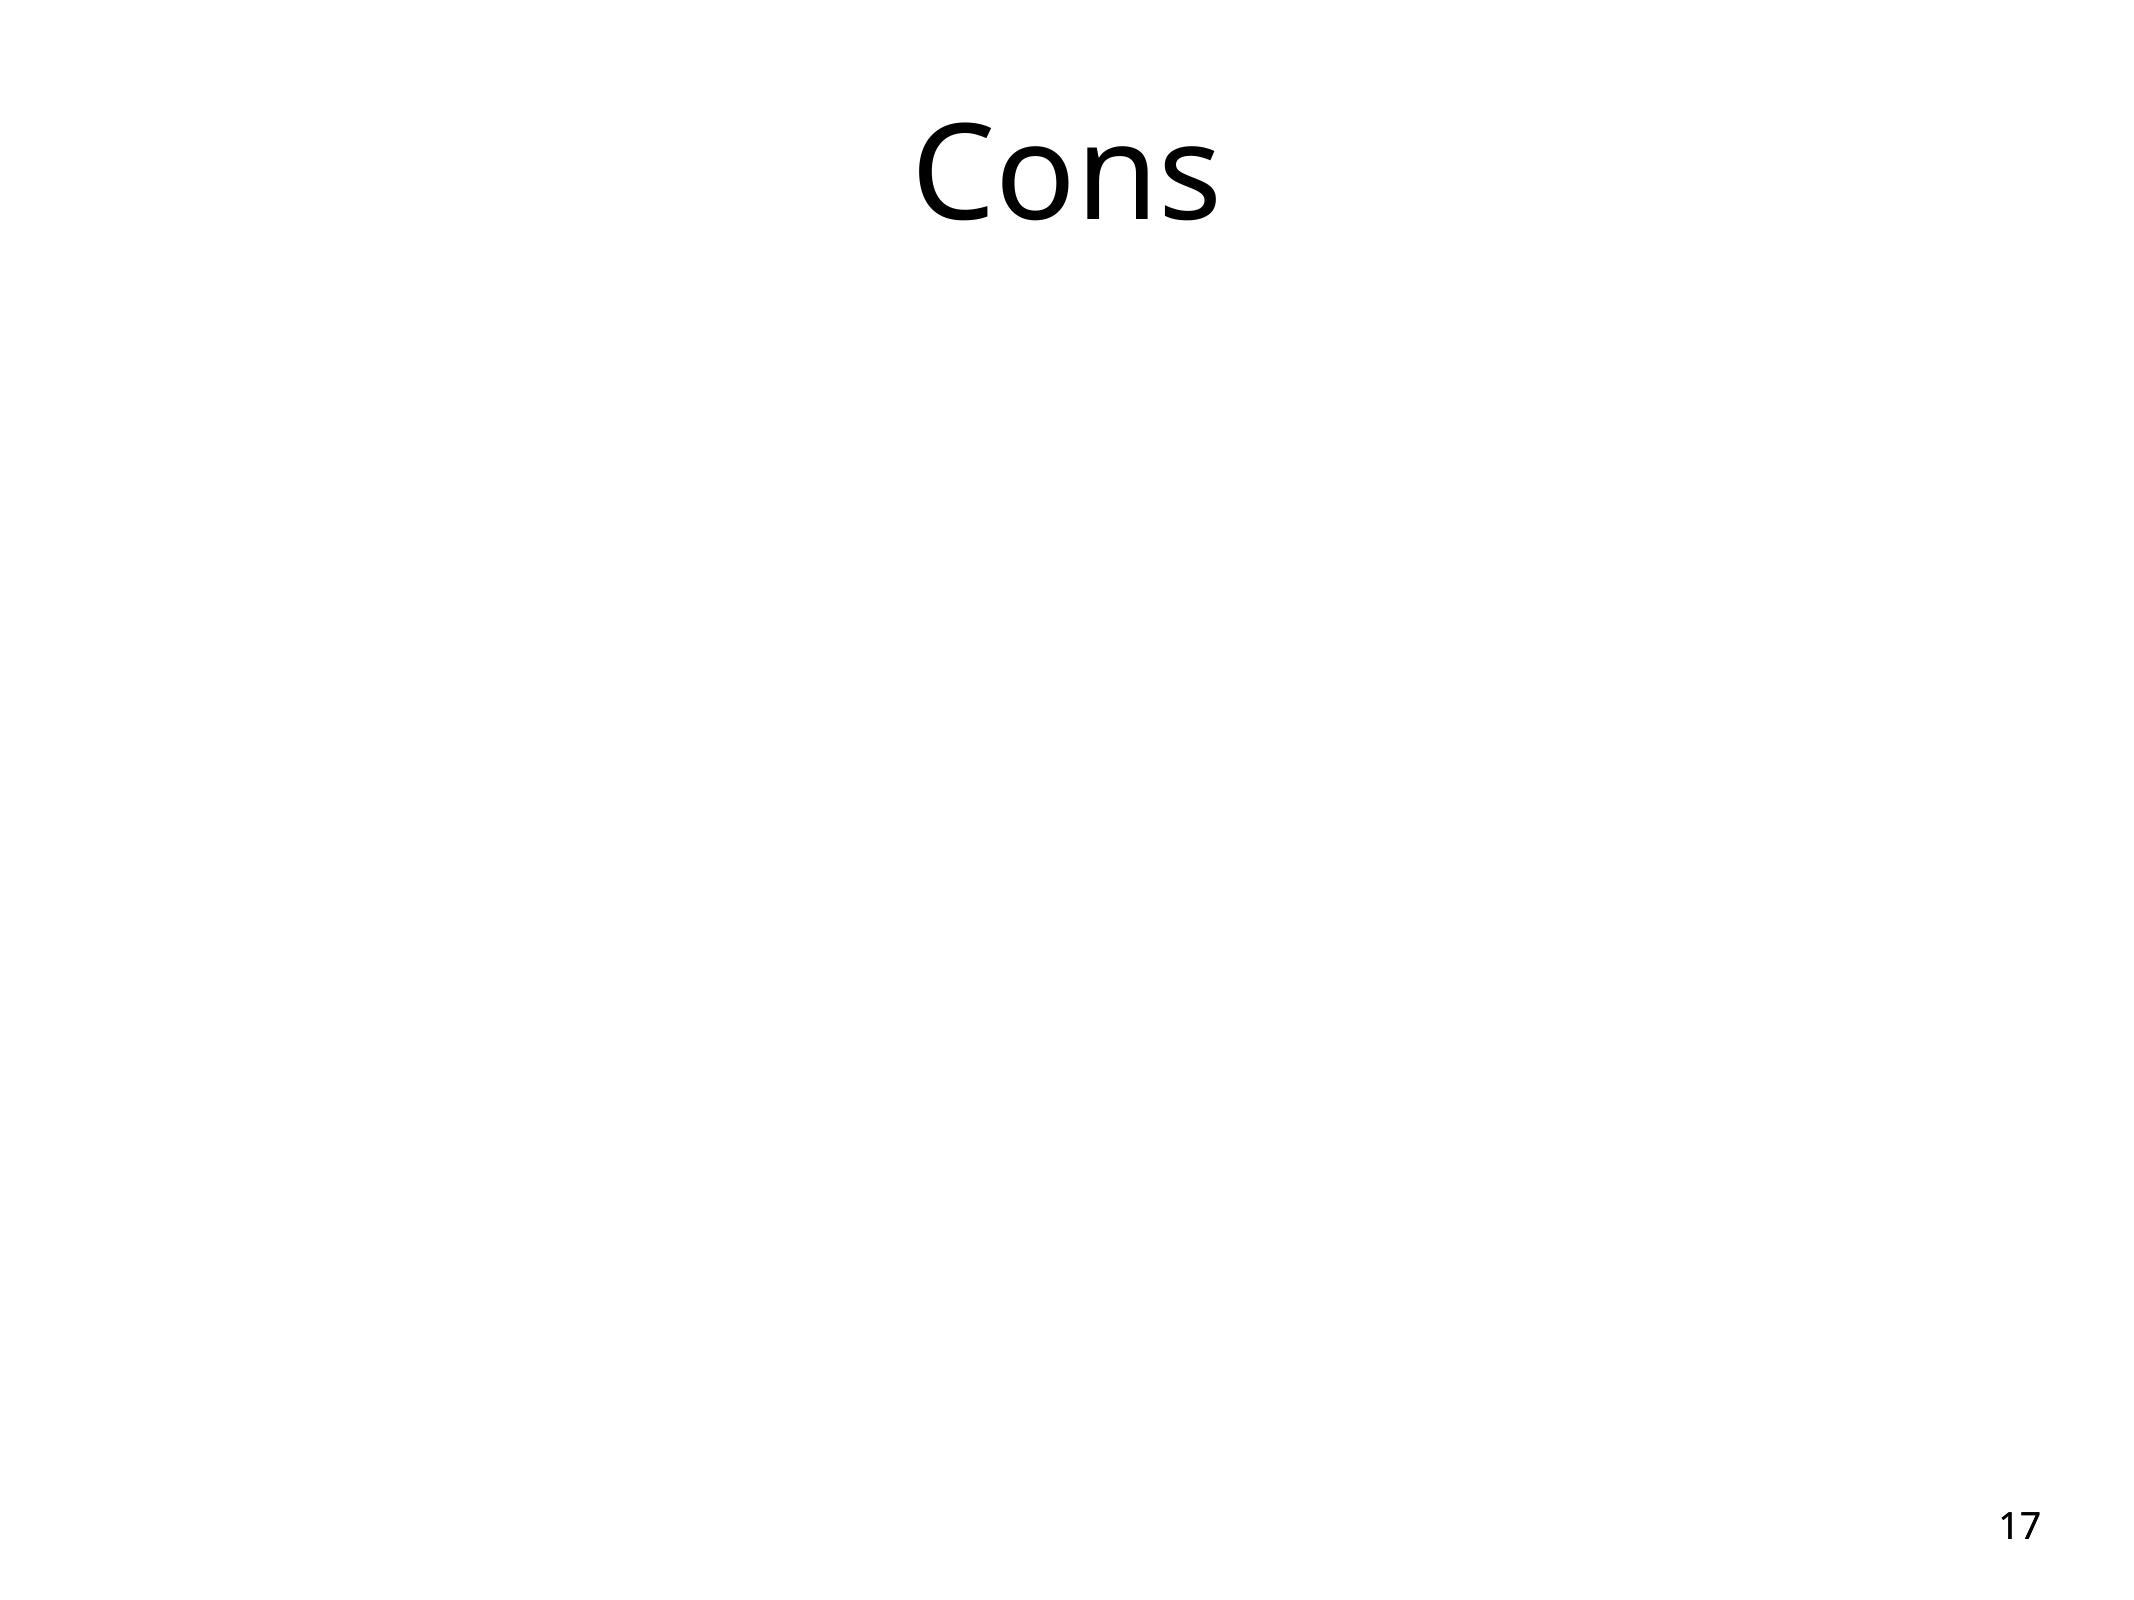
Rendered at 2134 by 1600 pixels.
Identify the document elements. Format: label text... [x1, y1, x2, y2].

text_box <number> [1985, 1493, 2055, 1557]
title Cons [156, 72, 1978, 261]
